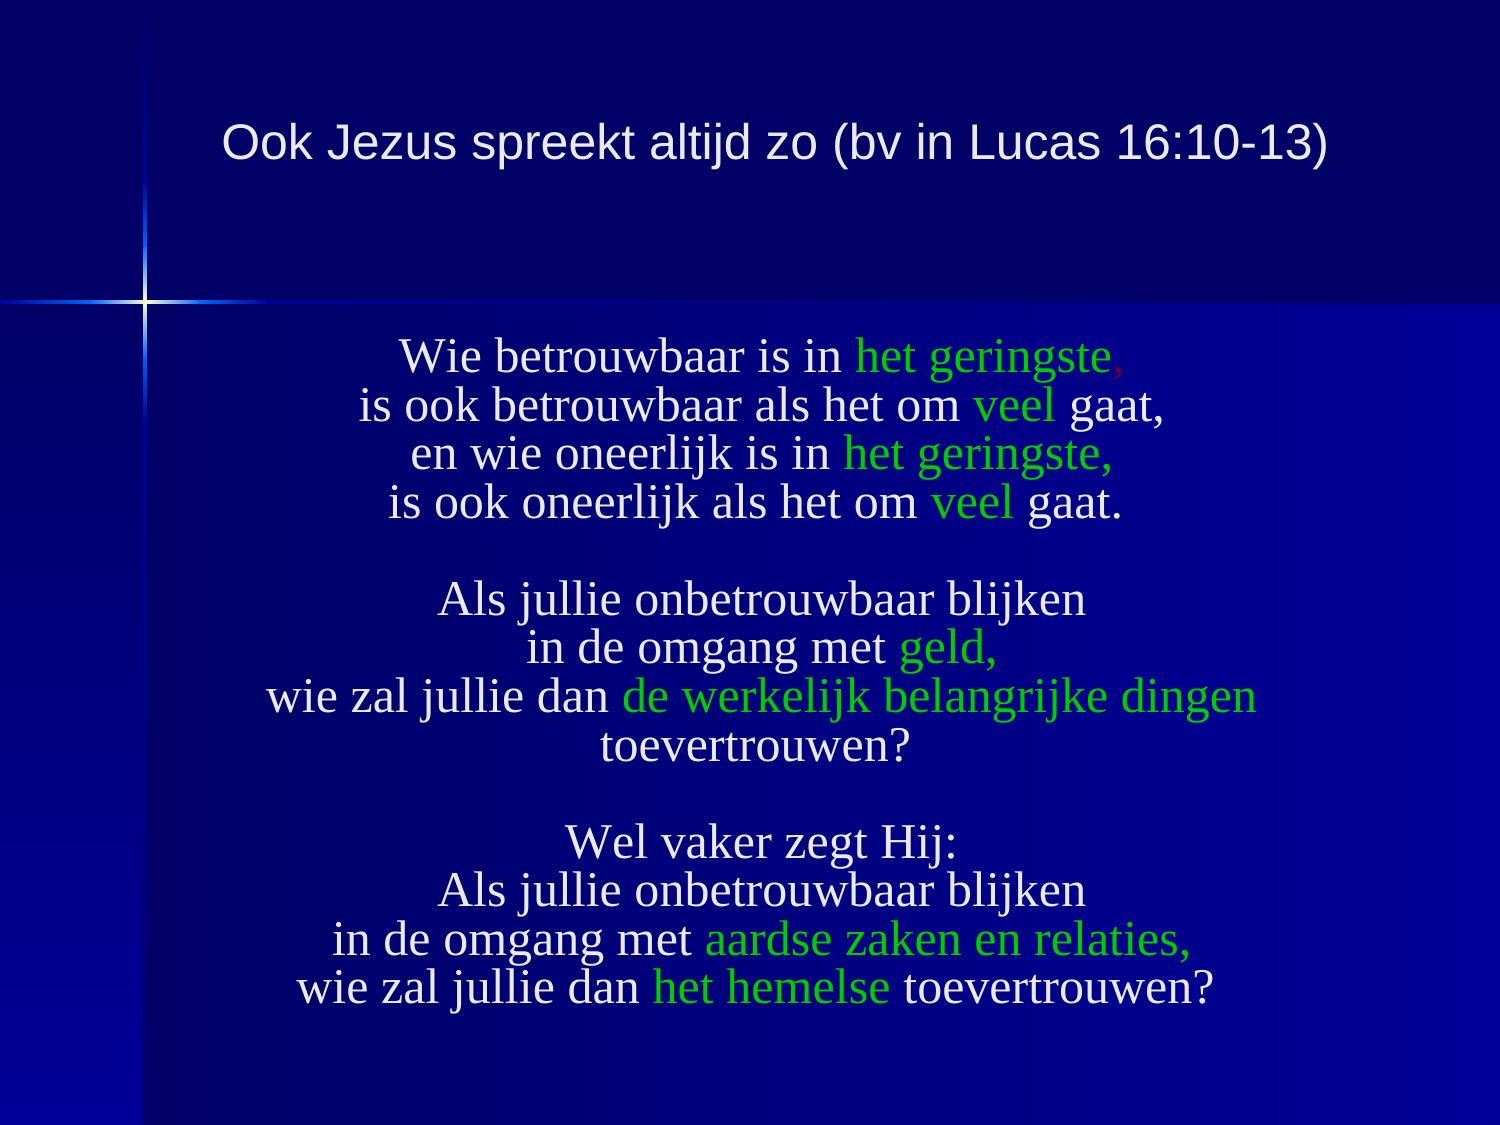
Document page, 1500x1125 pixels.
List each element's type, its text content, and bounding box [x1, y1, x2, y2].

text_box Ook Jezus spreekt altijd zo (bv in Lucas 16:10-13) [206, 101, 1400, 178]
text_box Wie betrouwbaar is in het geringste, is ook betrouwbaar als het om veel gaat, en wie oneerlijk is in het geringste, is ook oneerlijk als het om veel gaat. Als jullie onbetrouwbaar blijken in de omgang met geld, wie zal jullie dan de werkelijk belangrijke dingen toevertrouwen? Wel vaker zegt Hij: Als jullie onbetrouwbaar blijken in de omgang met aardse zaken en relaties, wie zal jullie dan het hemelse toevertrouwen? [112, 326, 1412, 1070]
